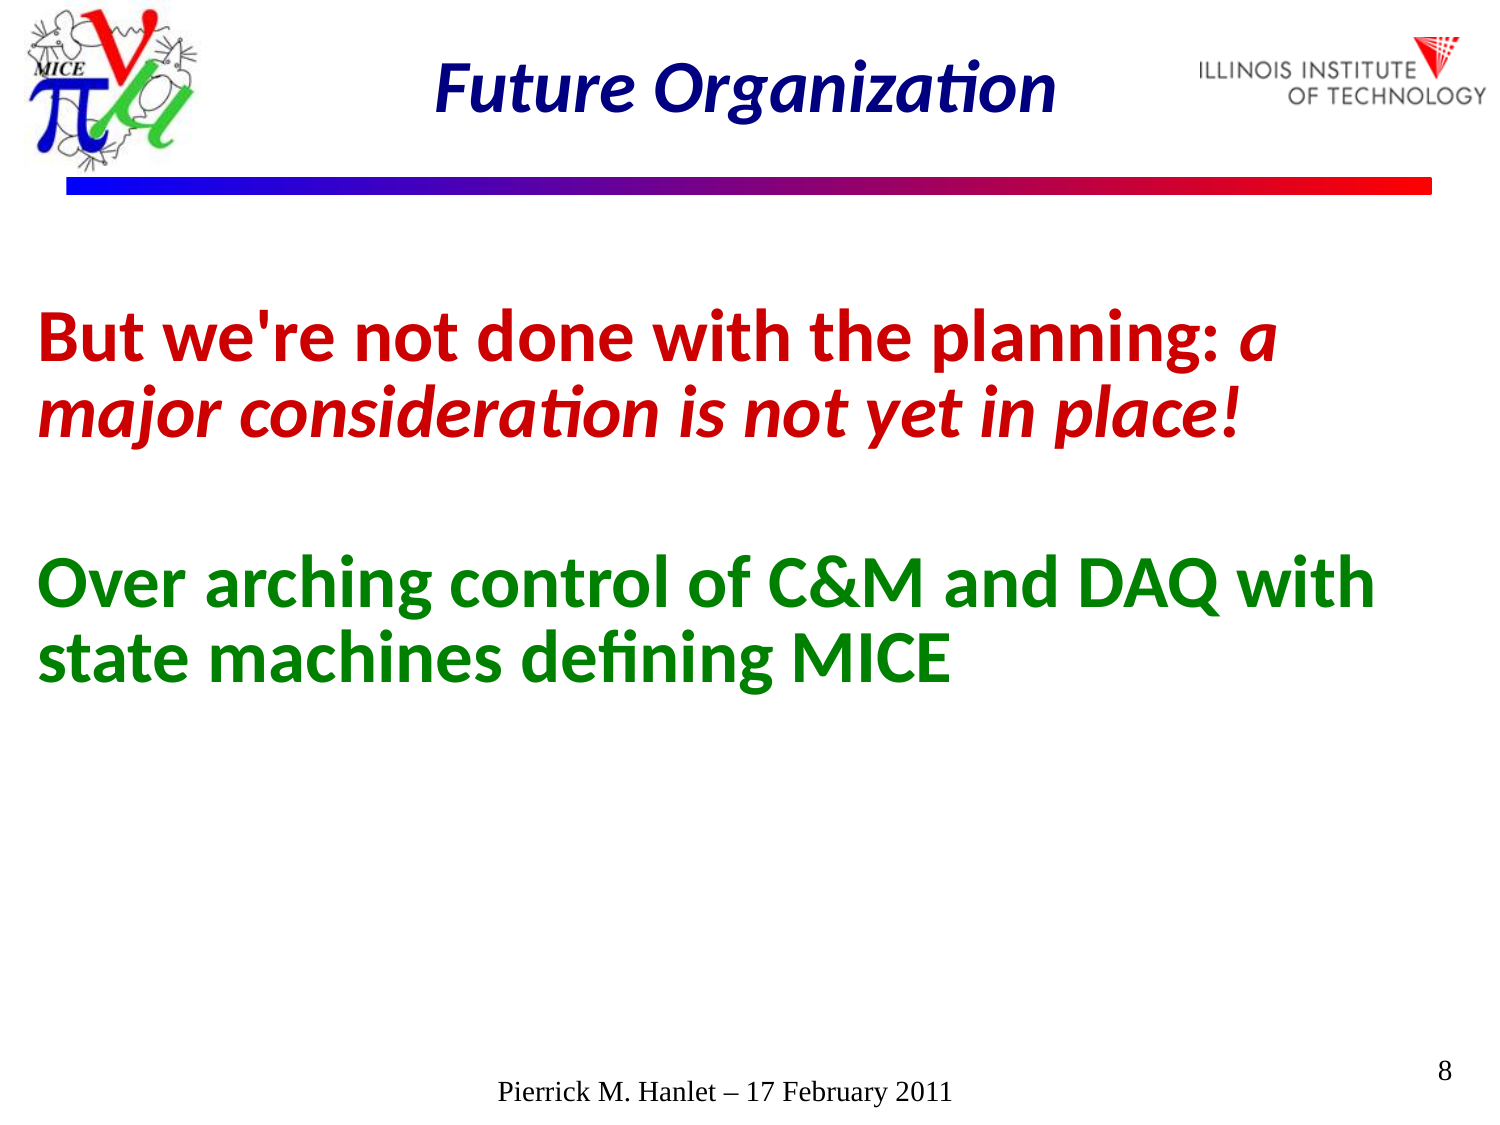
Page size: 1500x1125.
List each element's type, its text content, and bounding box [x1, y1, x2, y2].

picture [1259, 37, 1500, 113]
text_box But we're not done with the planning: a major consideration is not yet in place! Over arching control of C&M and DAQ with state machines defining MICE [37, 305, 1463, 938]
title Future Organization [234, 32, 1259, 157]
picture [24, 0, 201, 175]
